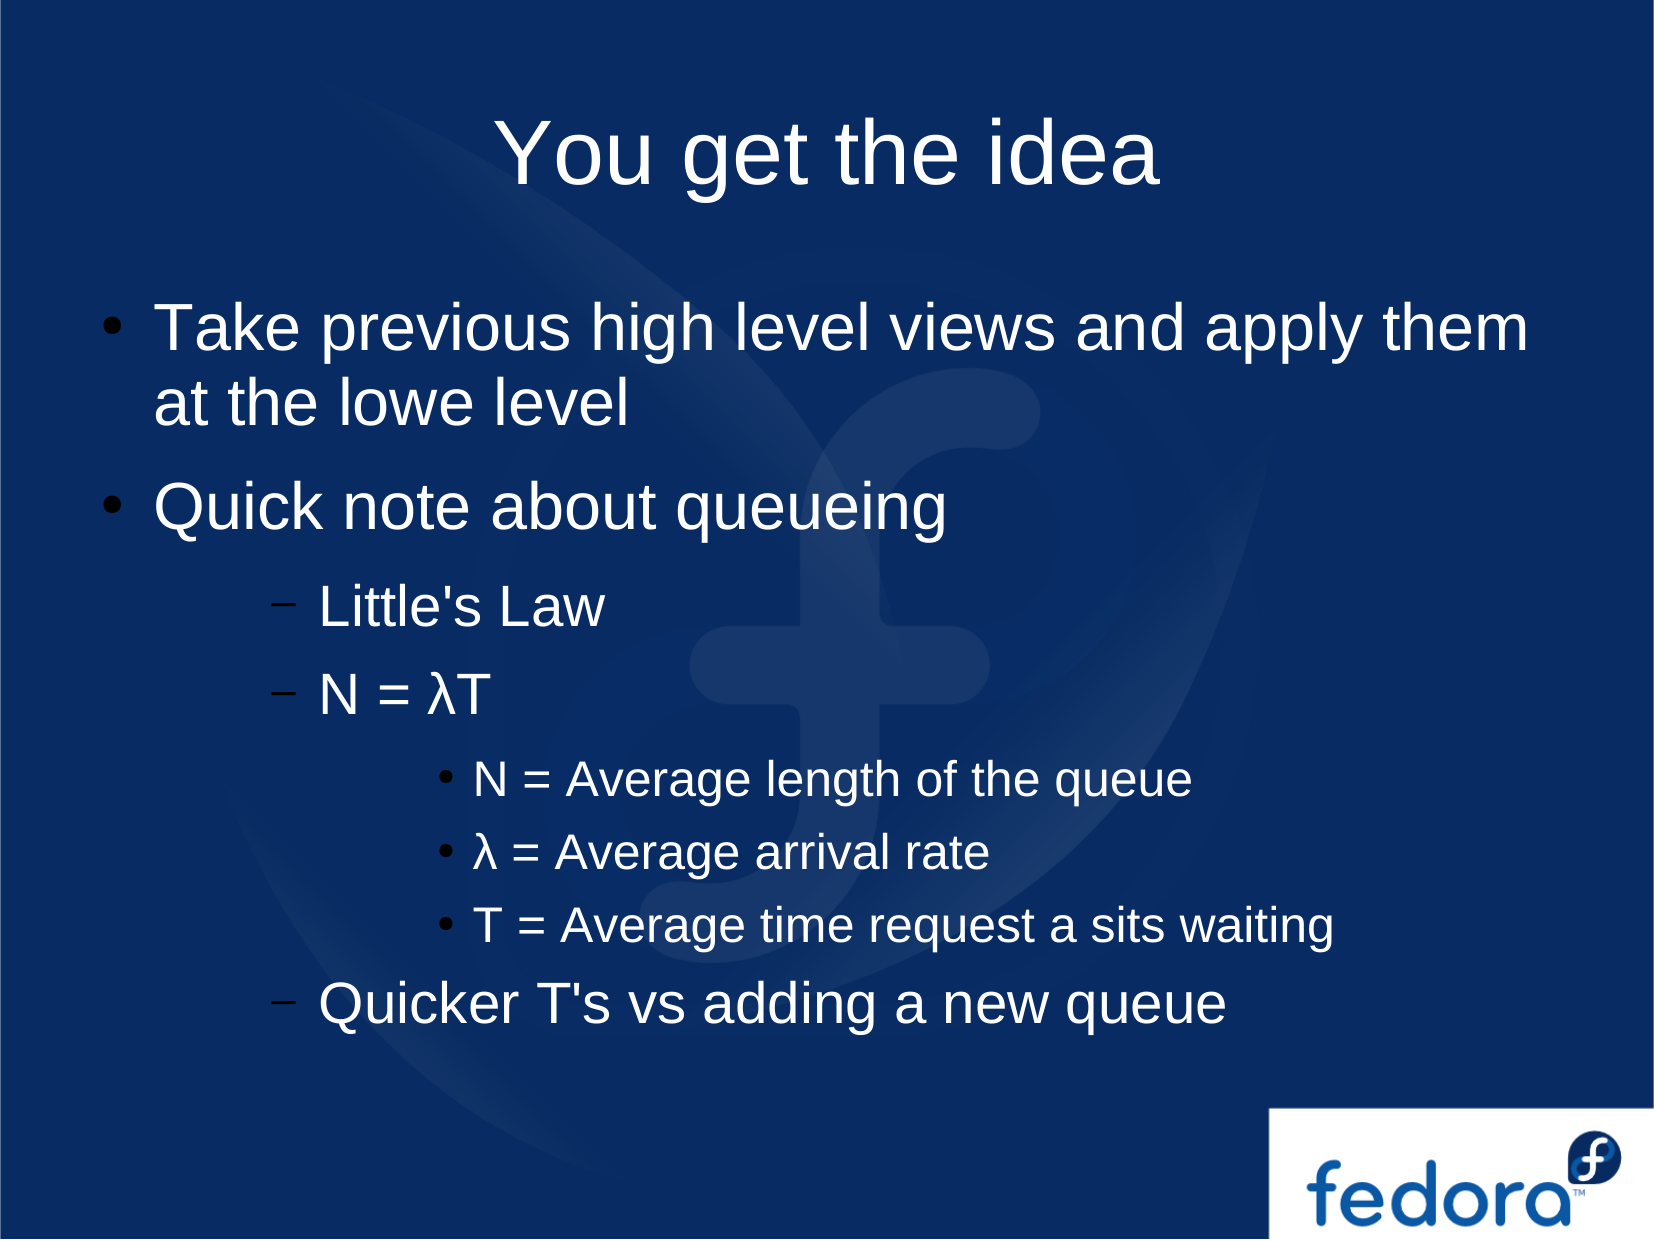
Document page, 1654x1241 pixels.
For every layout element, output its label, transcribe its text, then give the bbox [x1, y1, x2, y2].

title You get the idea [82, 56, 1571, 250]
list Take previous high level views and apply them at the lowe level Quick note about queueing Little's Law N = λT N = Average length of the queue λ = Average arrival rate T = Average time request a sits waiting Quicker T's vs adding a new queue [82, 290, 1571, 1094]
picture [0, 0, 1654, 1239]
